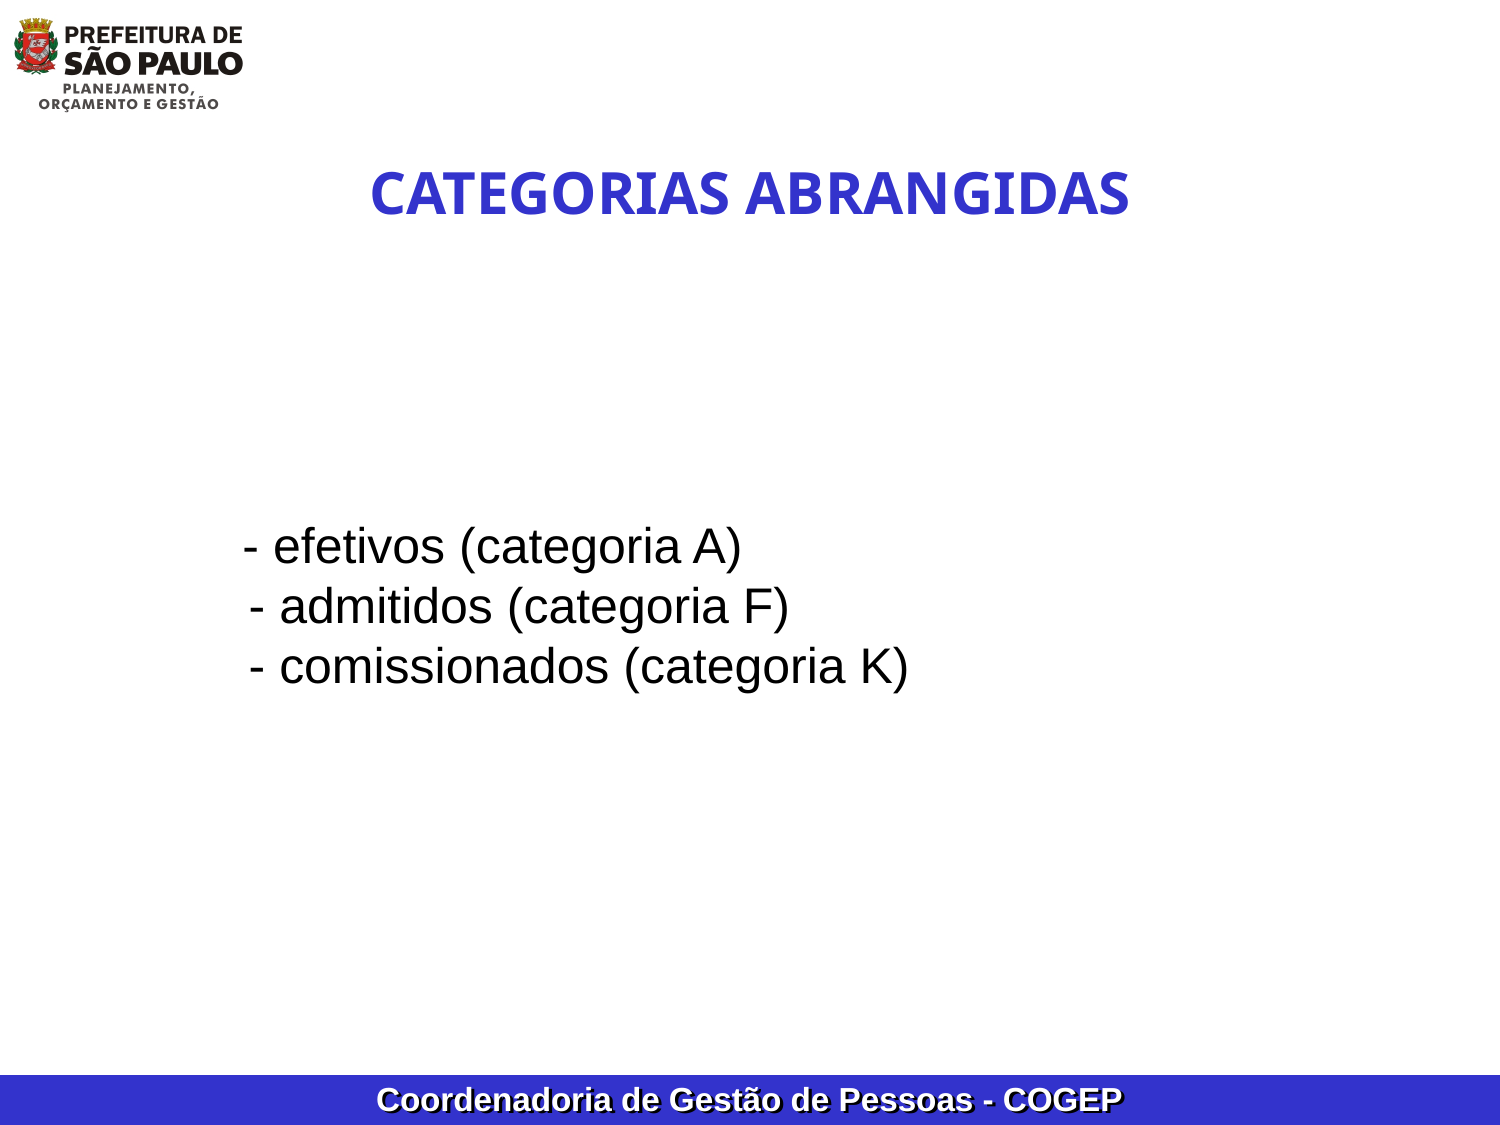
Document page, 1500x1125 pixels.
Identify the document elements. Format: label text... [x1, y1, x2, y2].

text_box CATEGORIAS ABRANGIDAS [124, 149, 1376, 234]
text_box - efetivos (categoria A) - admitidos (categoria F) - comissionados (categoria K) [136, 326, 1364, 941]
